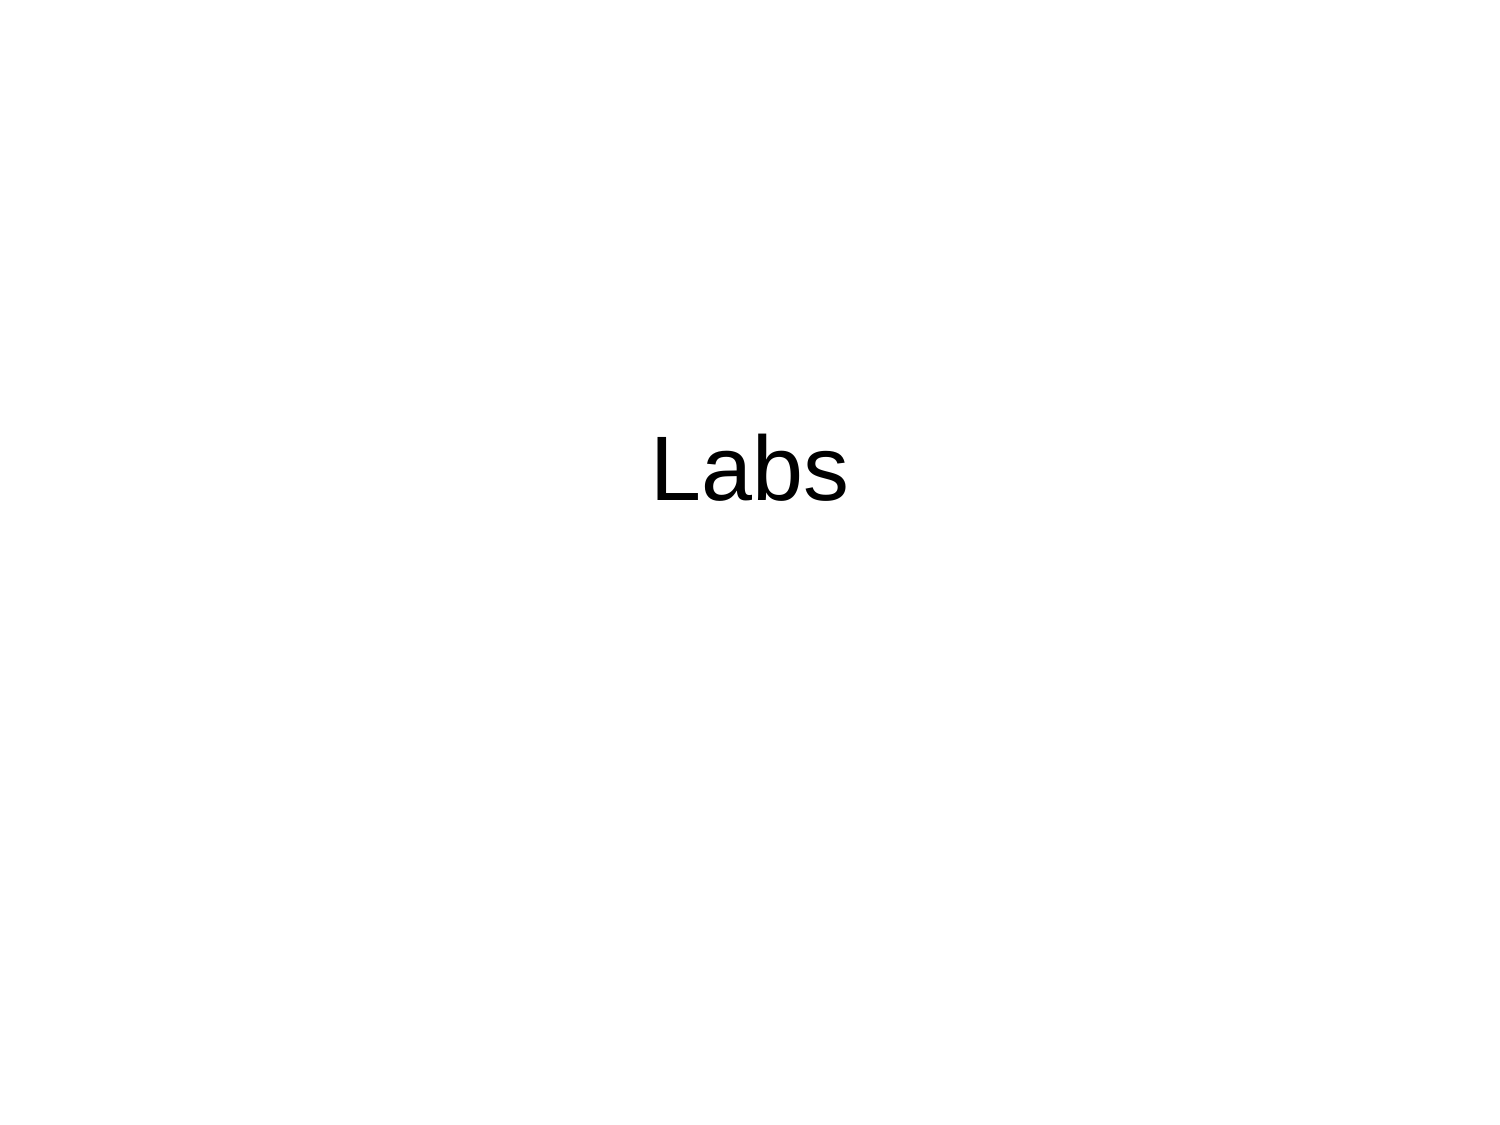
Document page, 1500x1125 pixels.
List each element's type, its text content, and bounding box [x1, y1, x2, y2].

title Labs [112, 374, 1388, 563]
